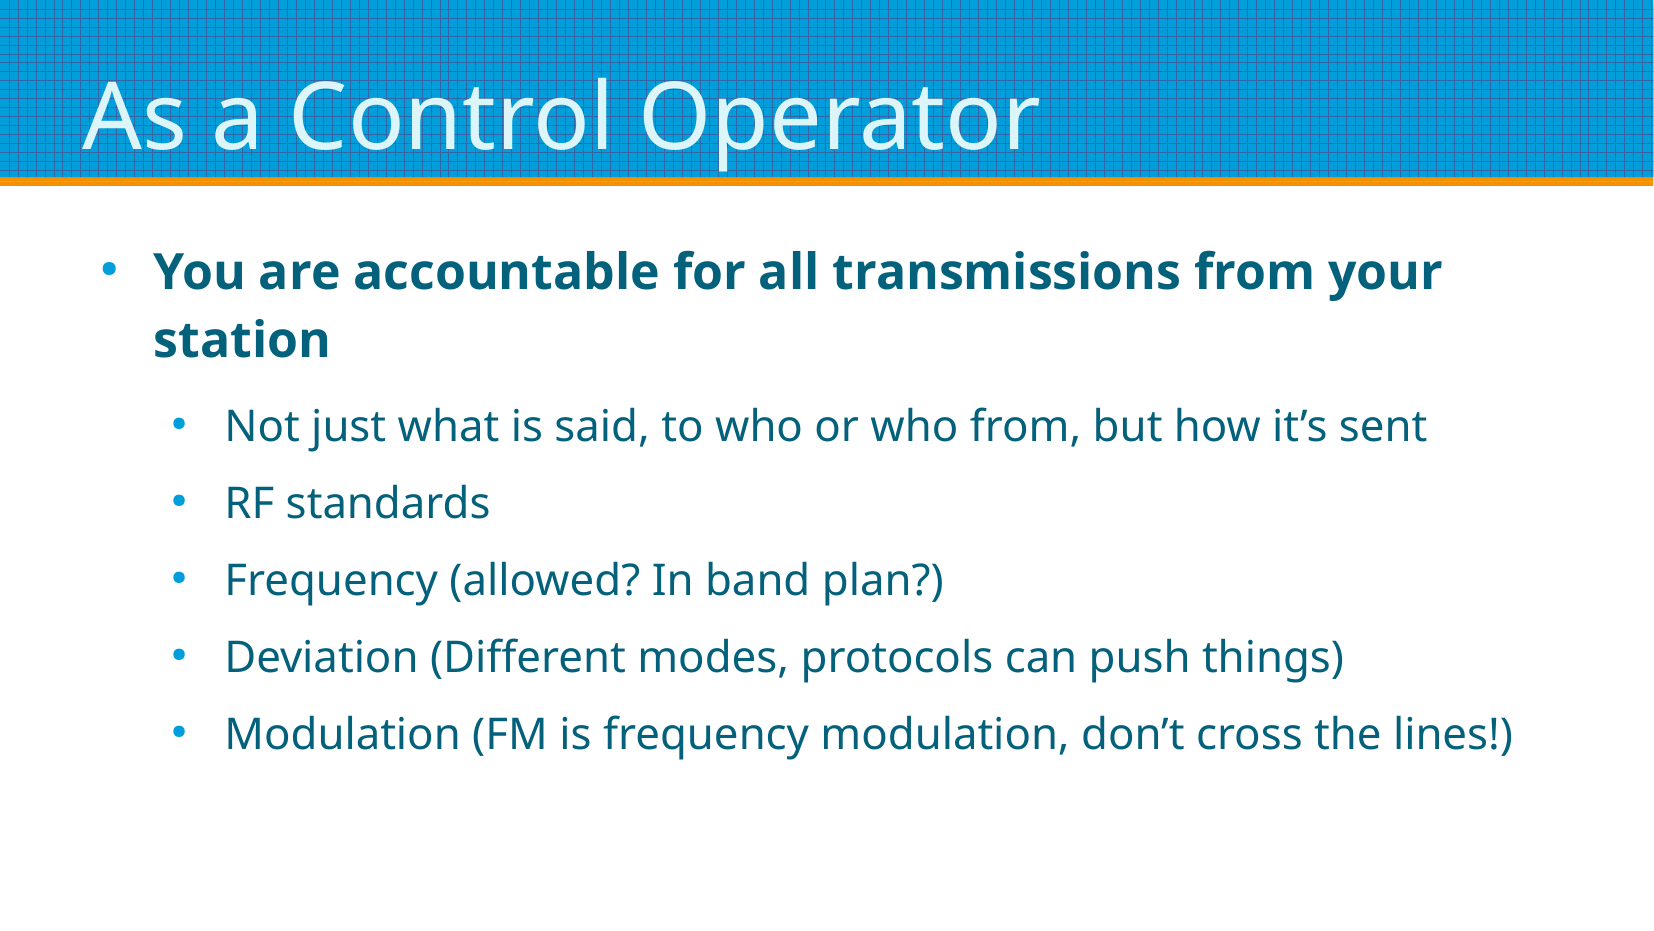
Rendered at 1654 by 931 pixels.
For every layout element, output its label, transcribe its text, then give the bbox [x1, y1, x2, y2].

title As a Control Operator [82, 14, 1571, 178]
list You are accountable for all transmissions from your station Not just what is said, to who or who from, but how it’s sent RF standards Frequency (allowed? In band plan?) Deviation (Different modes, protocols can push things) Modulation (FM is frequency modulation, don’t cross the lines!) [82, 236, 1571, 813]
